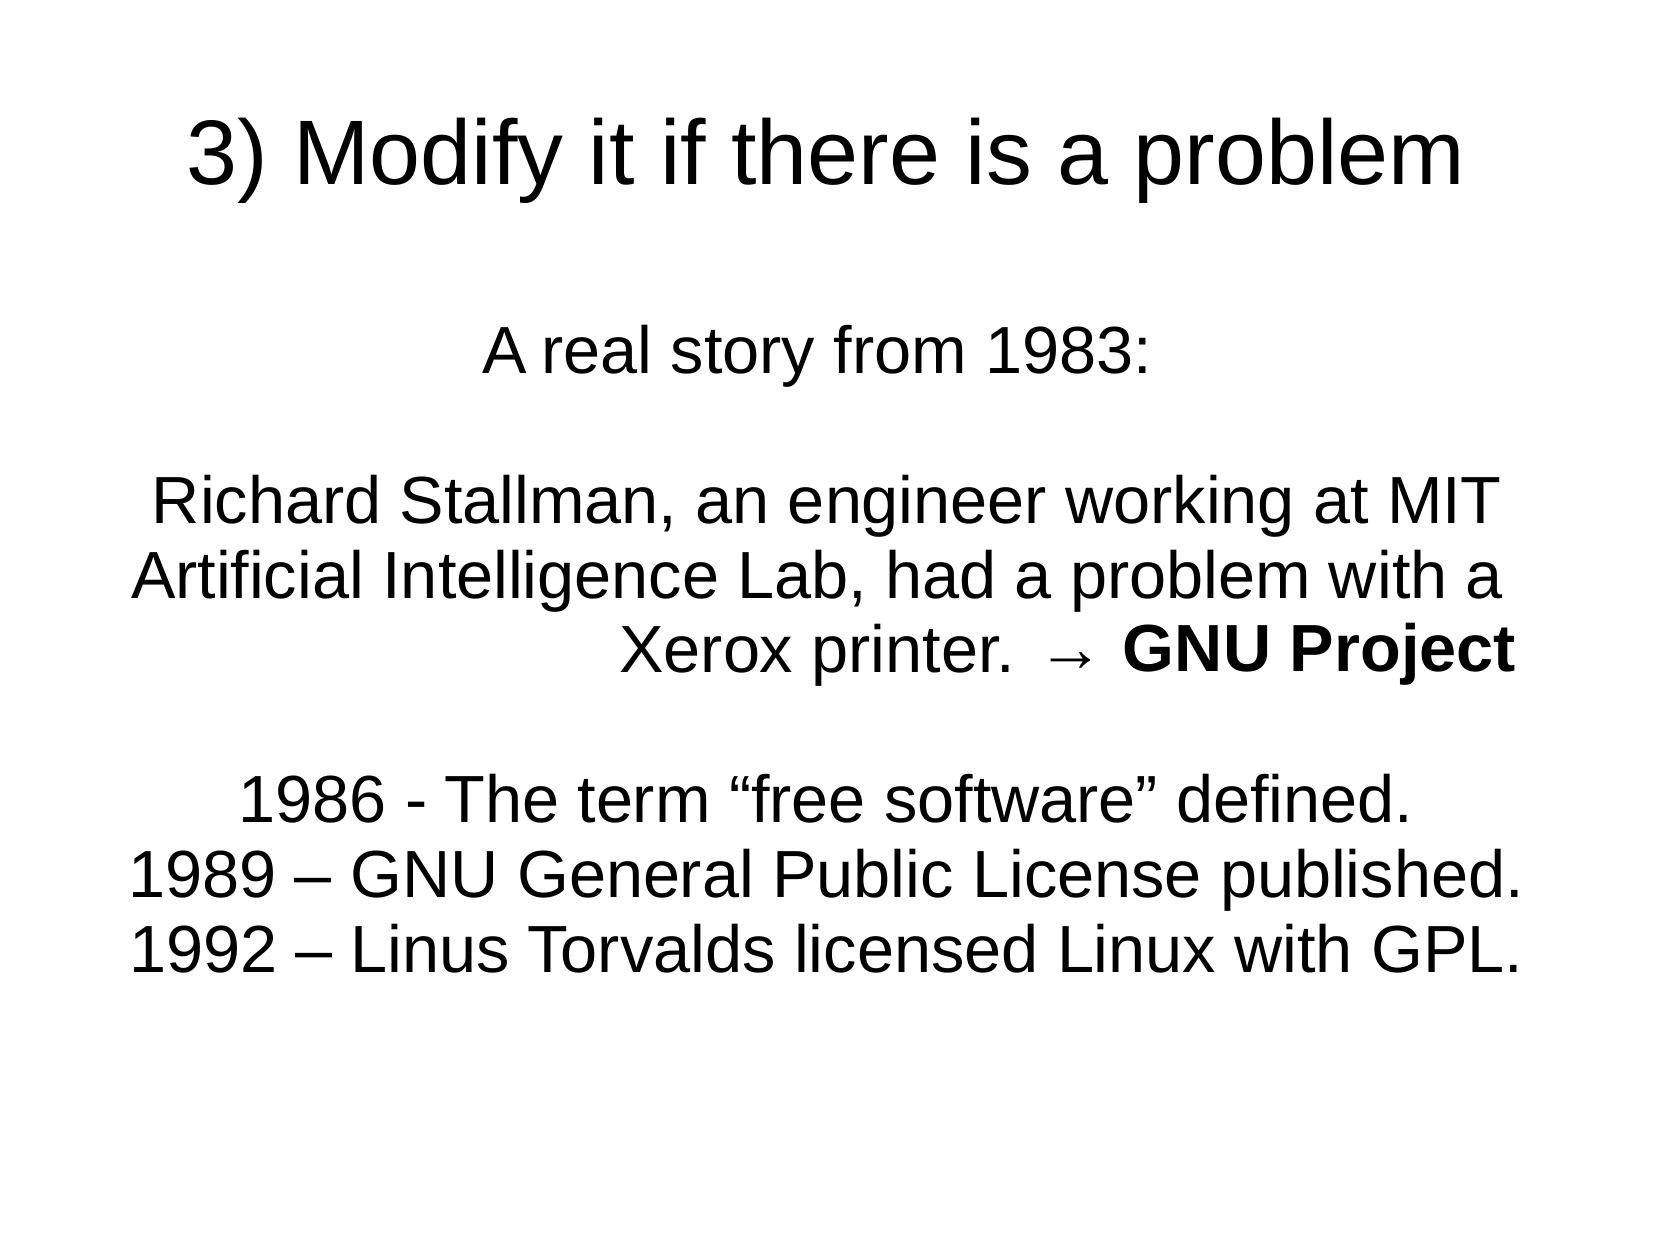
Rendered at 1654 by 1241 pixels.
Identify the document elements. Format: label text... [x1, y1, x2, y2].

text_box → GNU Project [1031, 610, 1522, 686]
subtitle A real story from 1983: Richard Stallman, an engineer working at MIT Artificial Intelligence Lab, had a problem with a Xerox printer. 1986 - The term “free software” defined. 1989 – GNU General Public License published. 1992 – Linus Torvalds licensed Linux with GPL. [82, 290, 1571, 1010]
title 3) Modify it if there is a problem [82, 49, 1571, 257]
